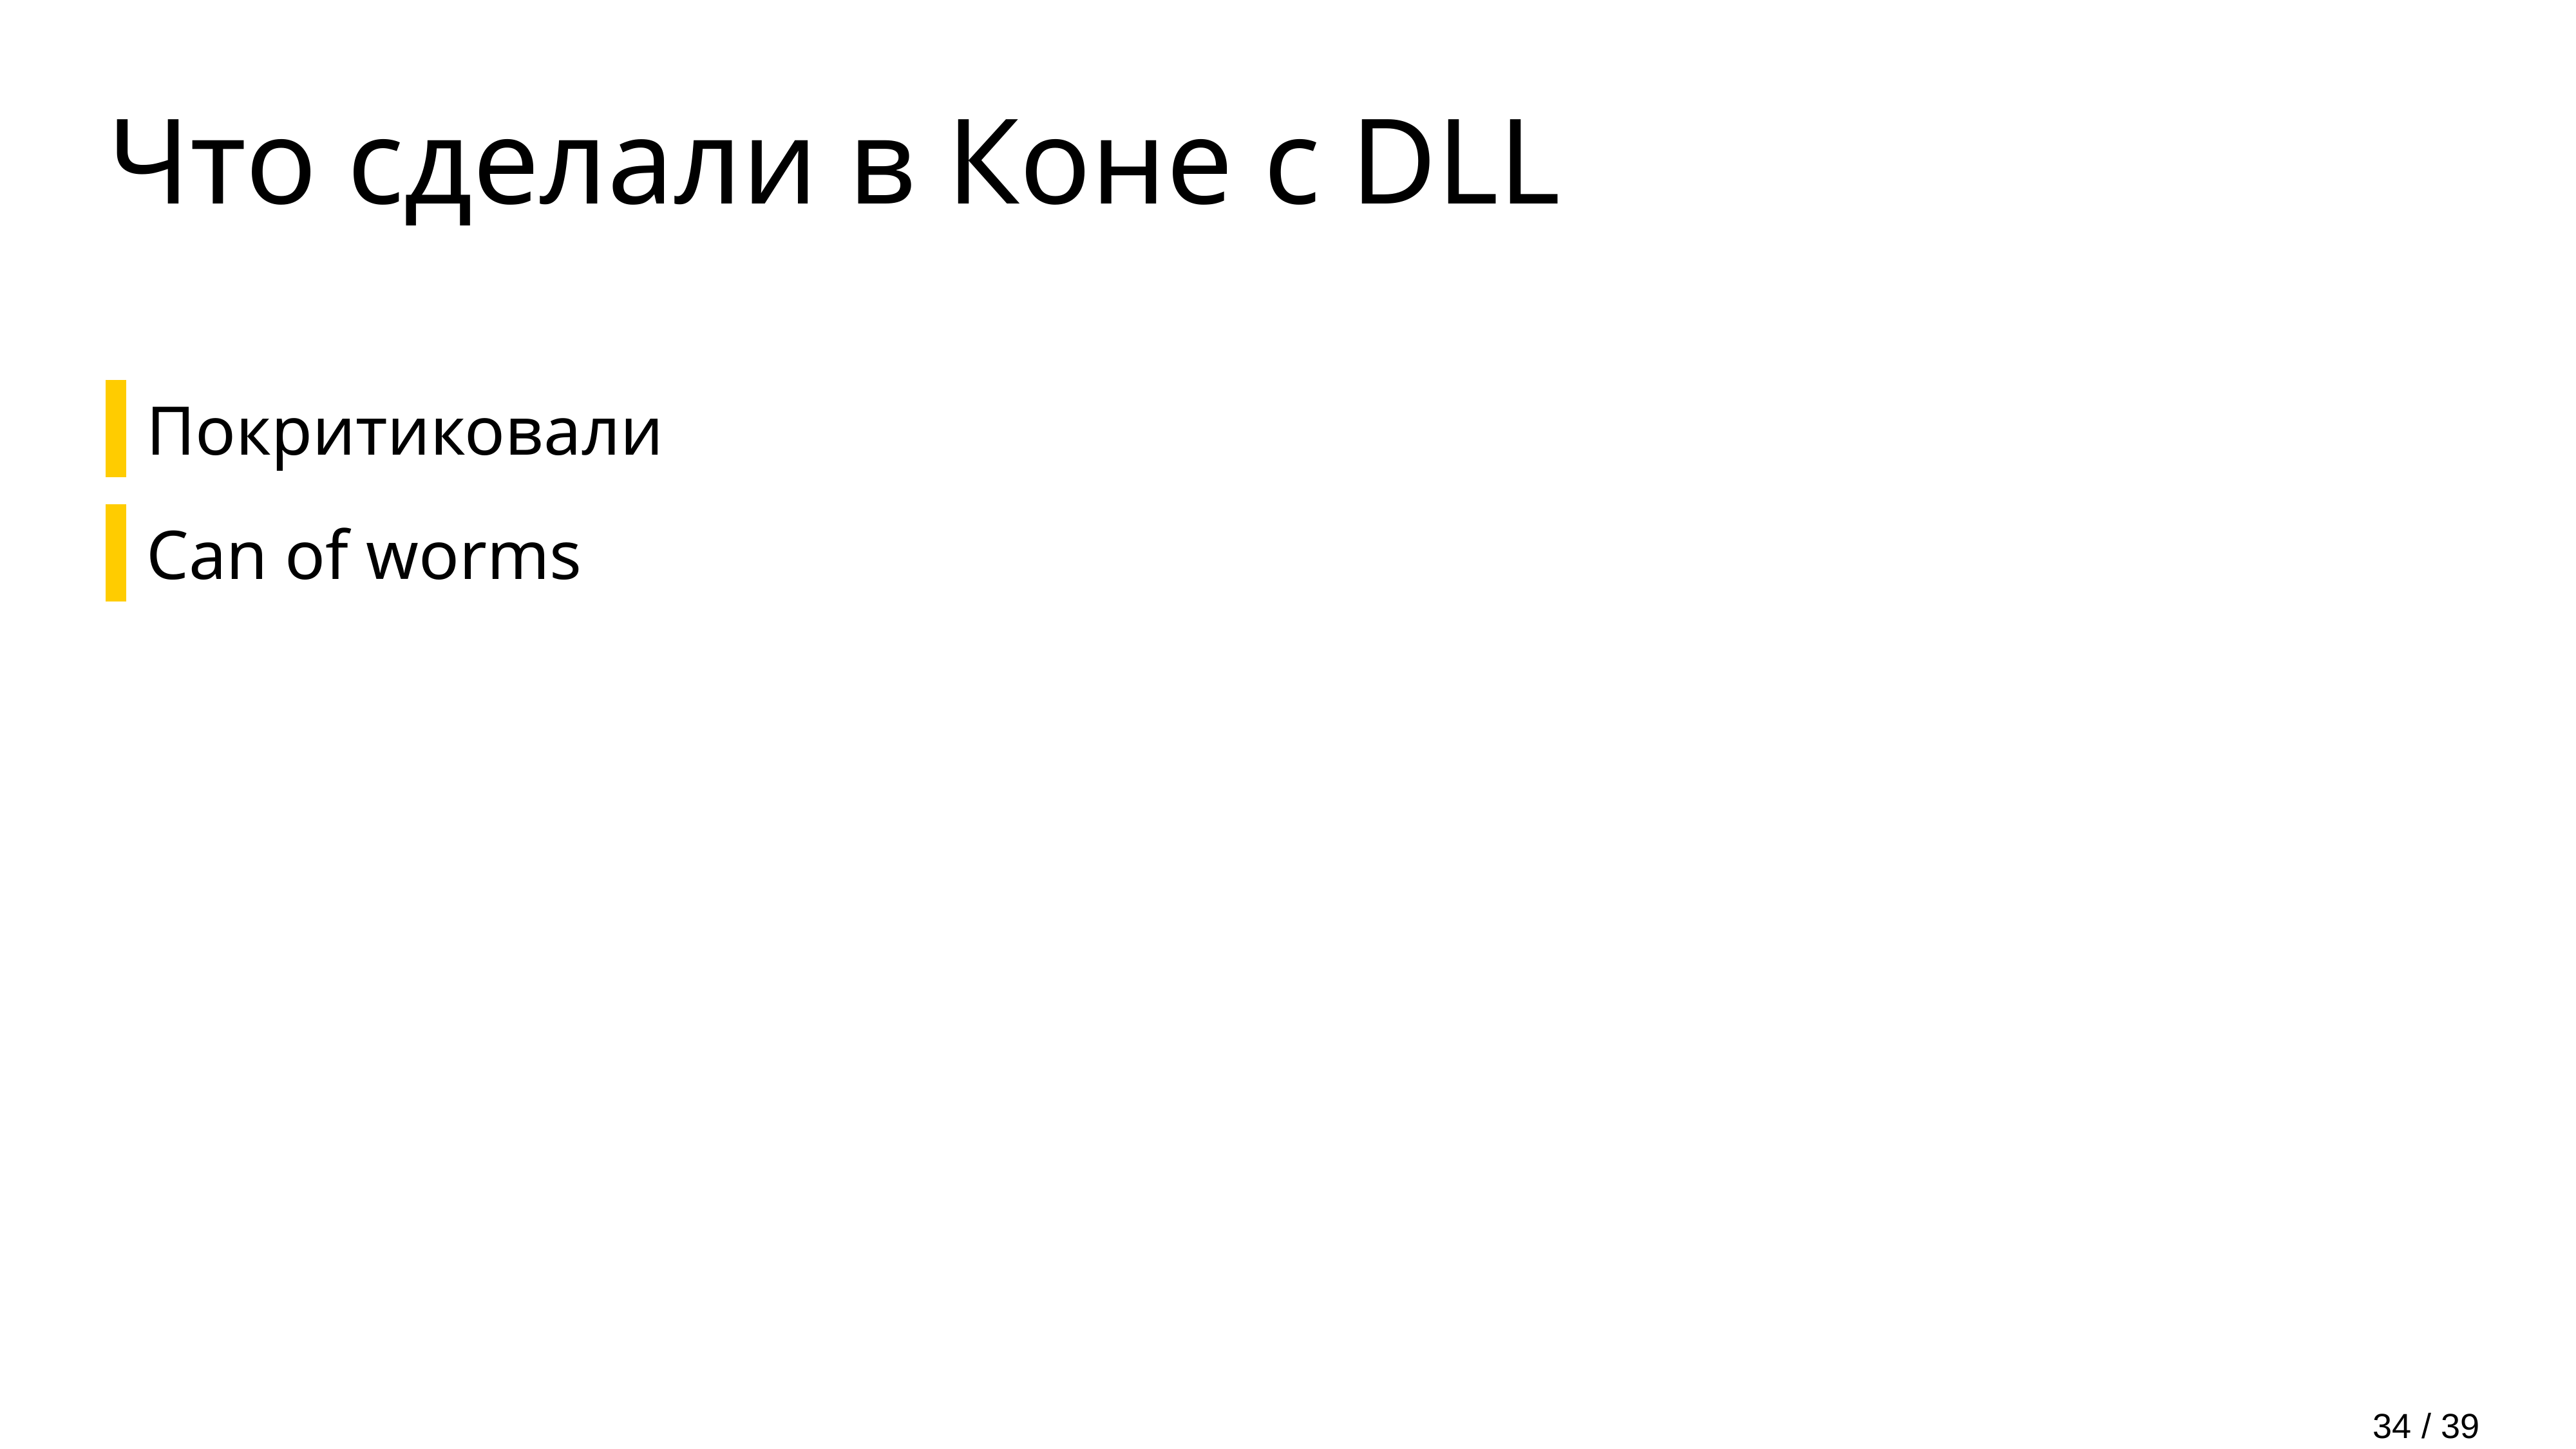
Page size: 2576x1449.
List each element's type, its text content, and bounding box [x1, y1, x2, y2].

text_box <number> / 39 [2363, 1402, 2576, 1449]
text_box Покритиковали Can of worms [96, 364, 2512, 1419]
title Что сделали в Коне с DLL [108, 80, 2468, 242]
